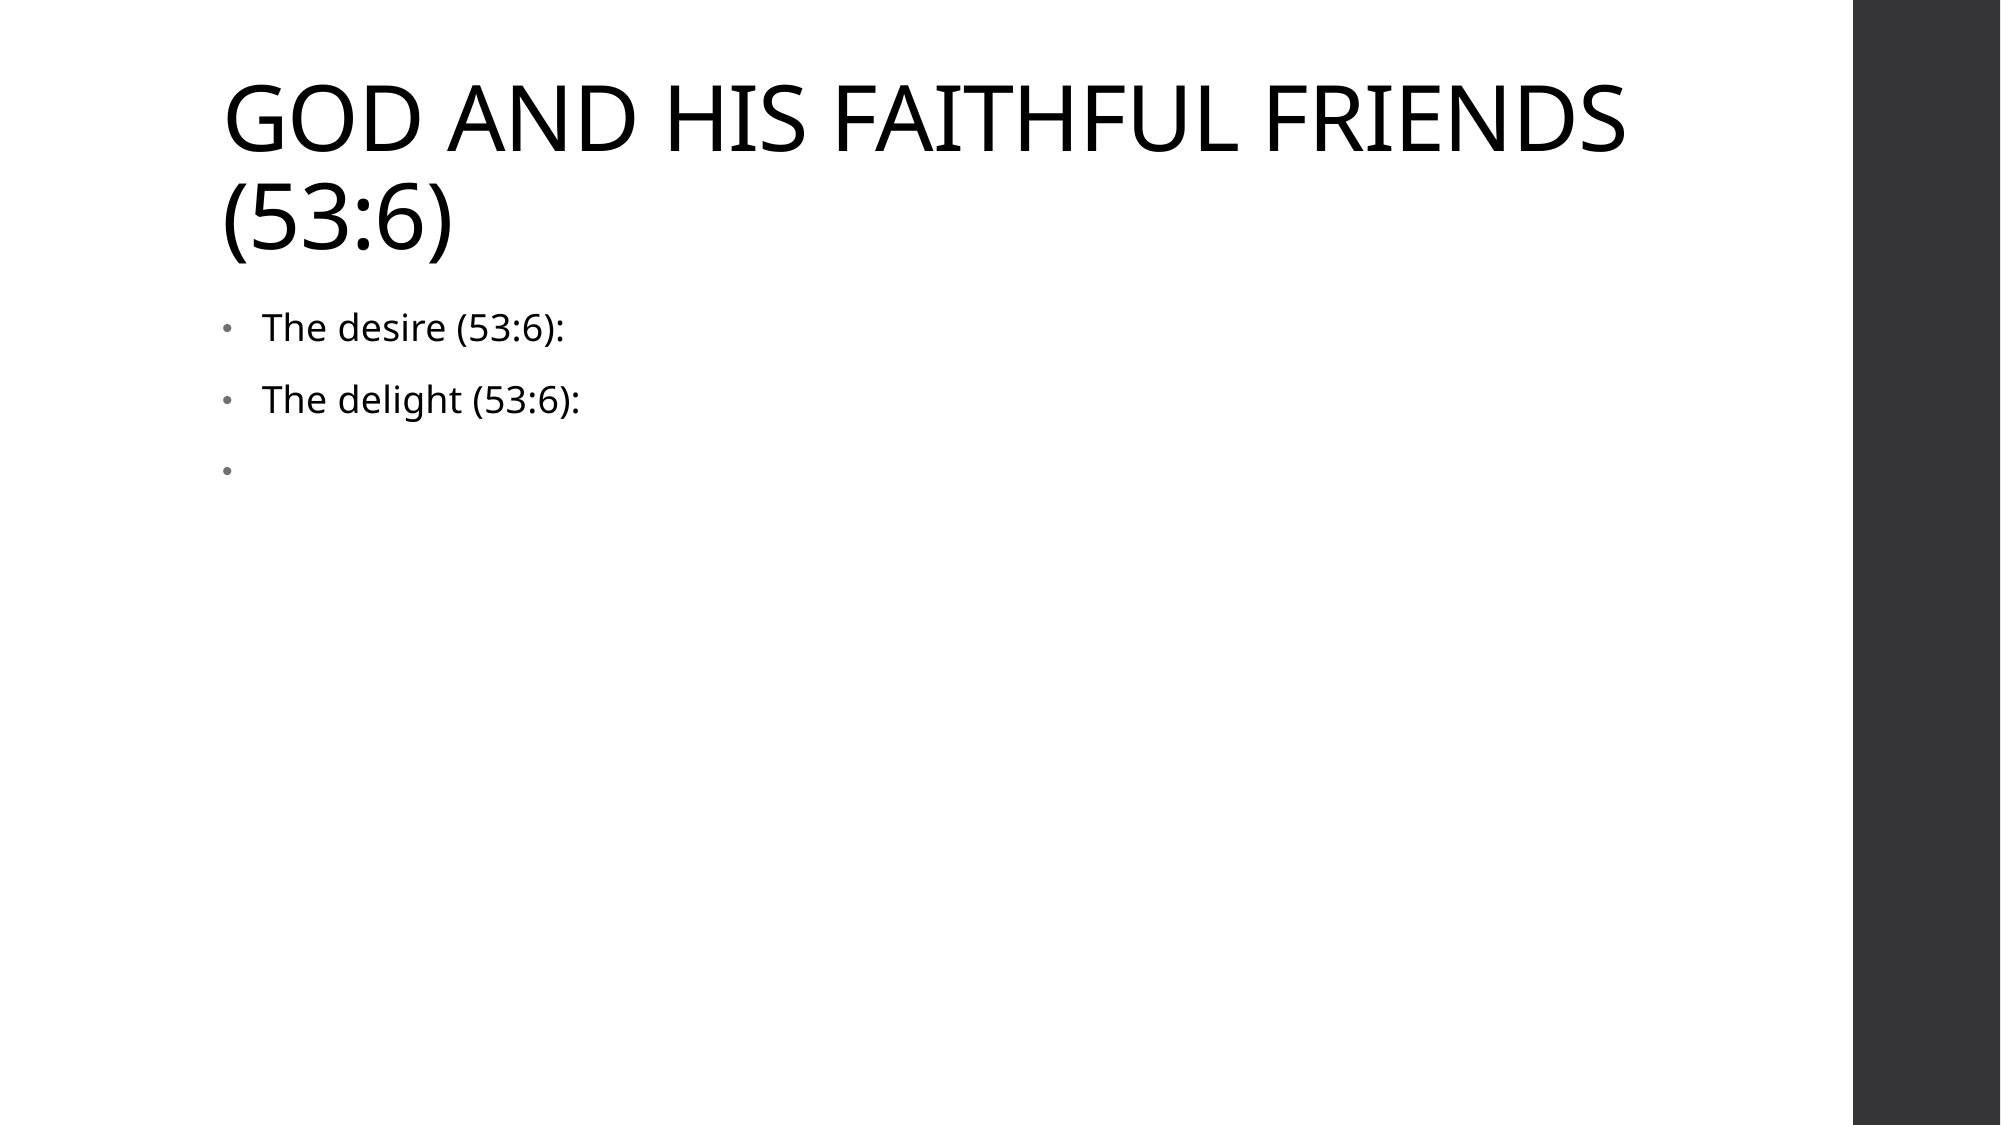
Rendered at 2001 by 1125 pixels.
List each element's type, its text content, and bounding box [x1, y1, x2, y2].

list The desire (53:6): The delight (53:6): [206, 299, 1617, 1014]
title GOD AND HIS FAITHFUL FRIENDS (53:6) [206, 60, 1797, 278]
